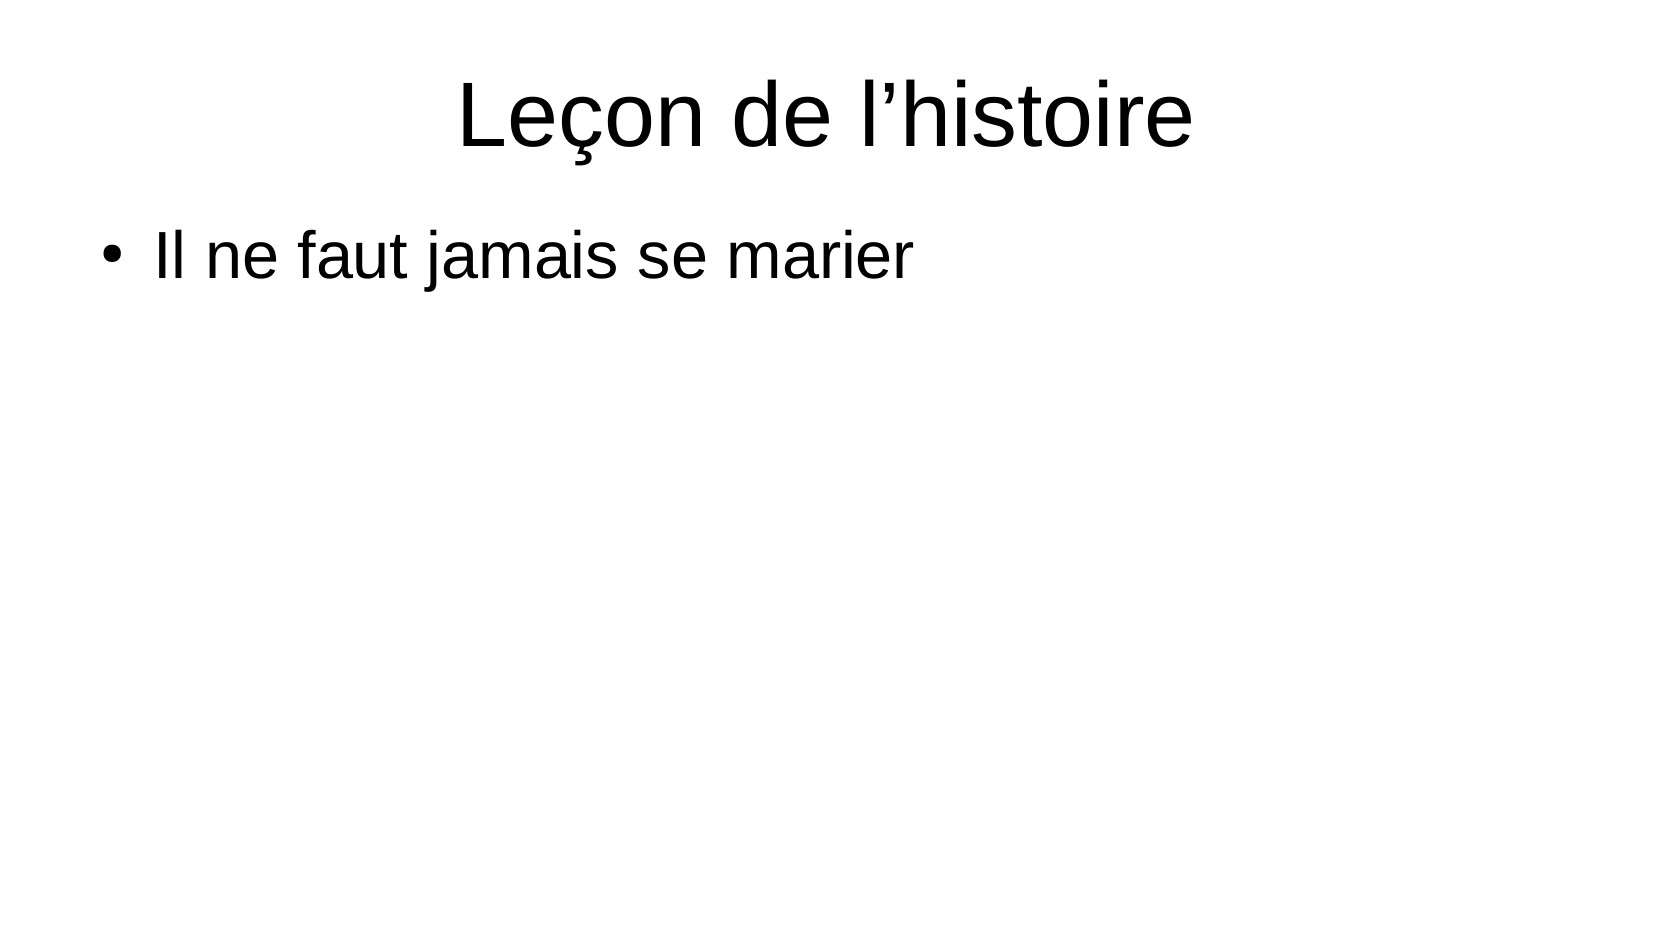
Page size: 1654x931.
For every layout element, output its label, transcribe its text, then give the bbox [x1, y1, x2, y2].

list Il ne faut jamais se marier [82, 217, 1571, 758]
title Leçon de l’histoire [82, 37, 1571, 193]
